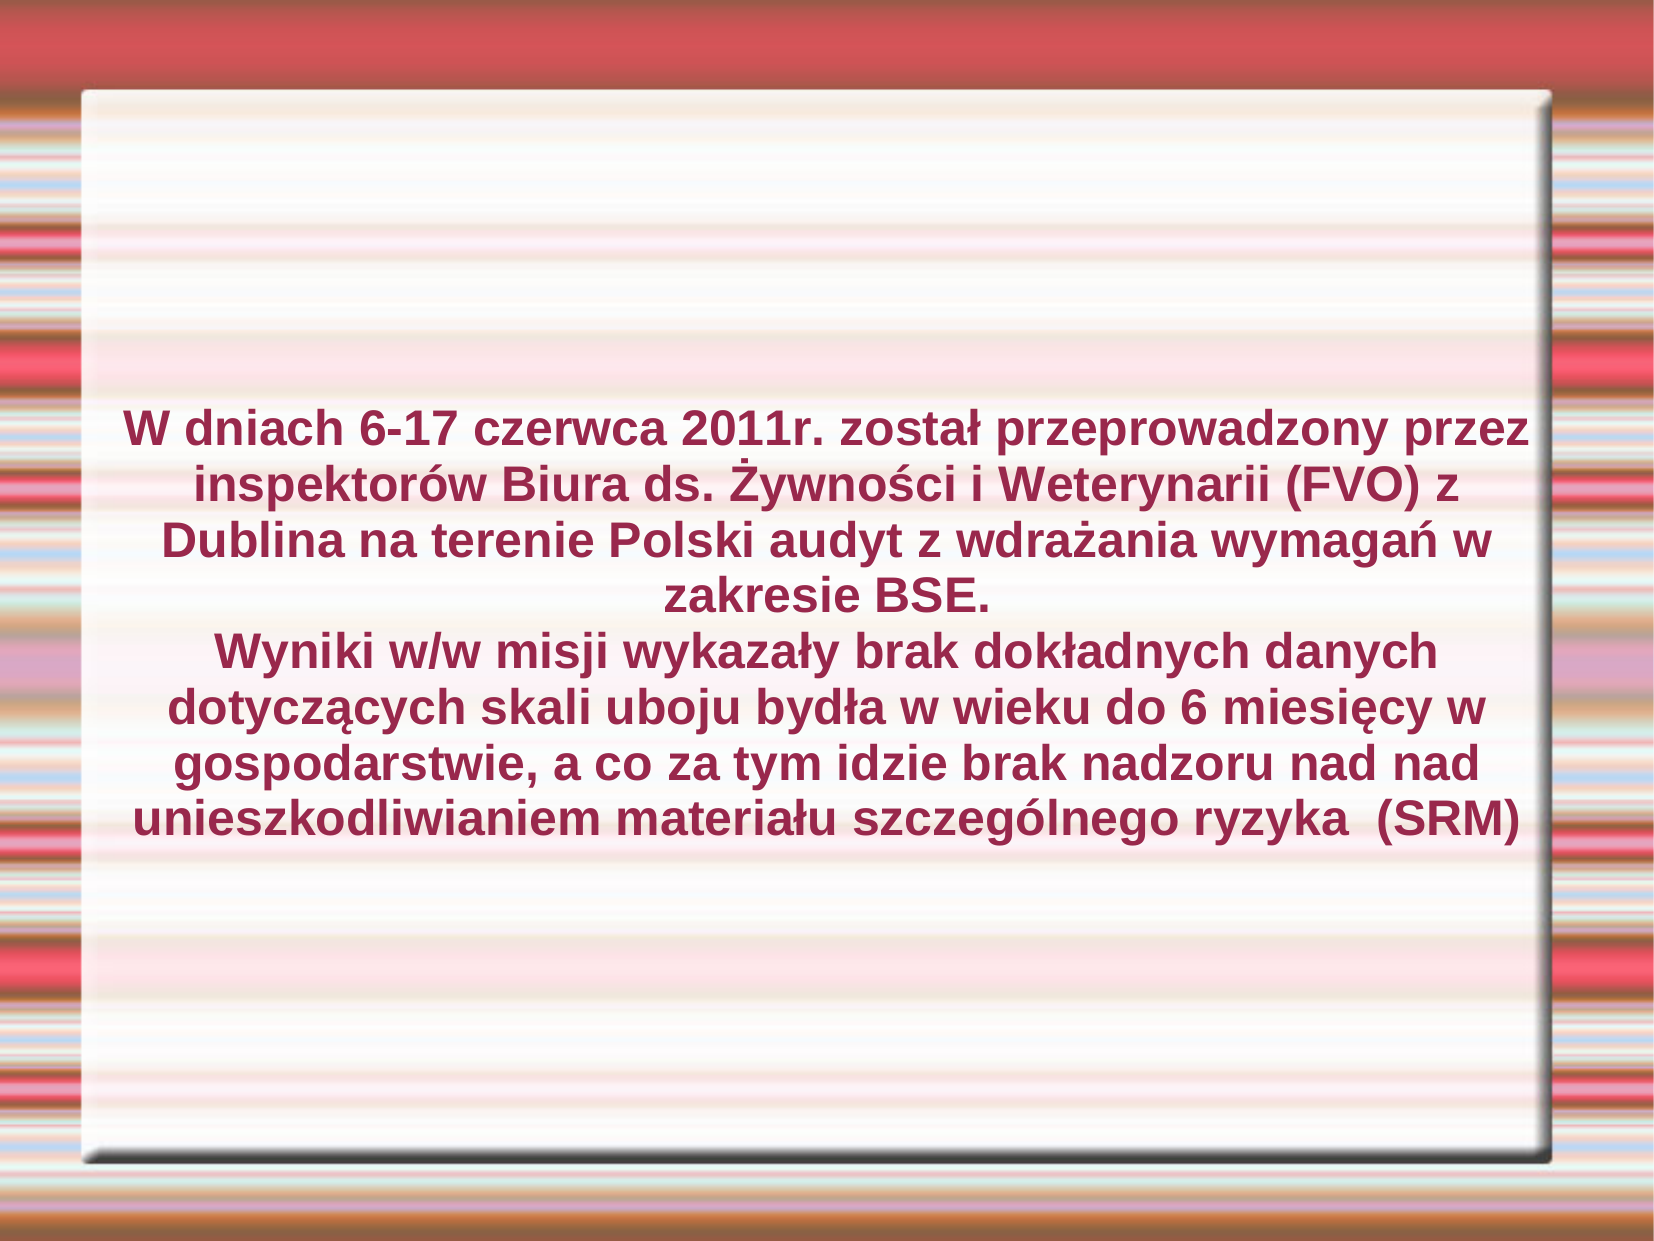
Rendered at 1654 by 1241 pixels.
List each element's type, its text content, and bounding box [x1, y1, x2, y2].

subtitle W dniach 6-17 czerwca 2011r. został przeprowadzony przez inspektorów Biura ds. Żywności i Weterynarii (FVO) z Dublina na terenie Polski audyt z wdrażania wymagań w zakresie BSE. Wyniki w/w misji wykazały brak dokładnych danych dotyczących skali uboju bydła w wieku do 6 miesięcy w gospodarstwie, a co za tym idzie brak nadzoru nad nad unieszkodliwianiem materiału szczególnego ryzyka (SRM) [121, 114, 1534, 1132]
picture [0, 0, 1654, 1241]
